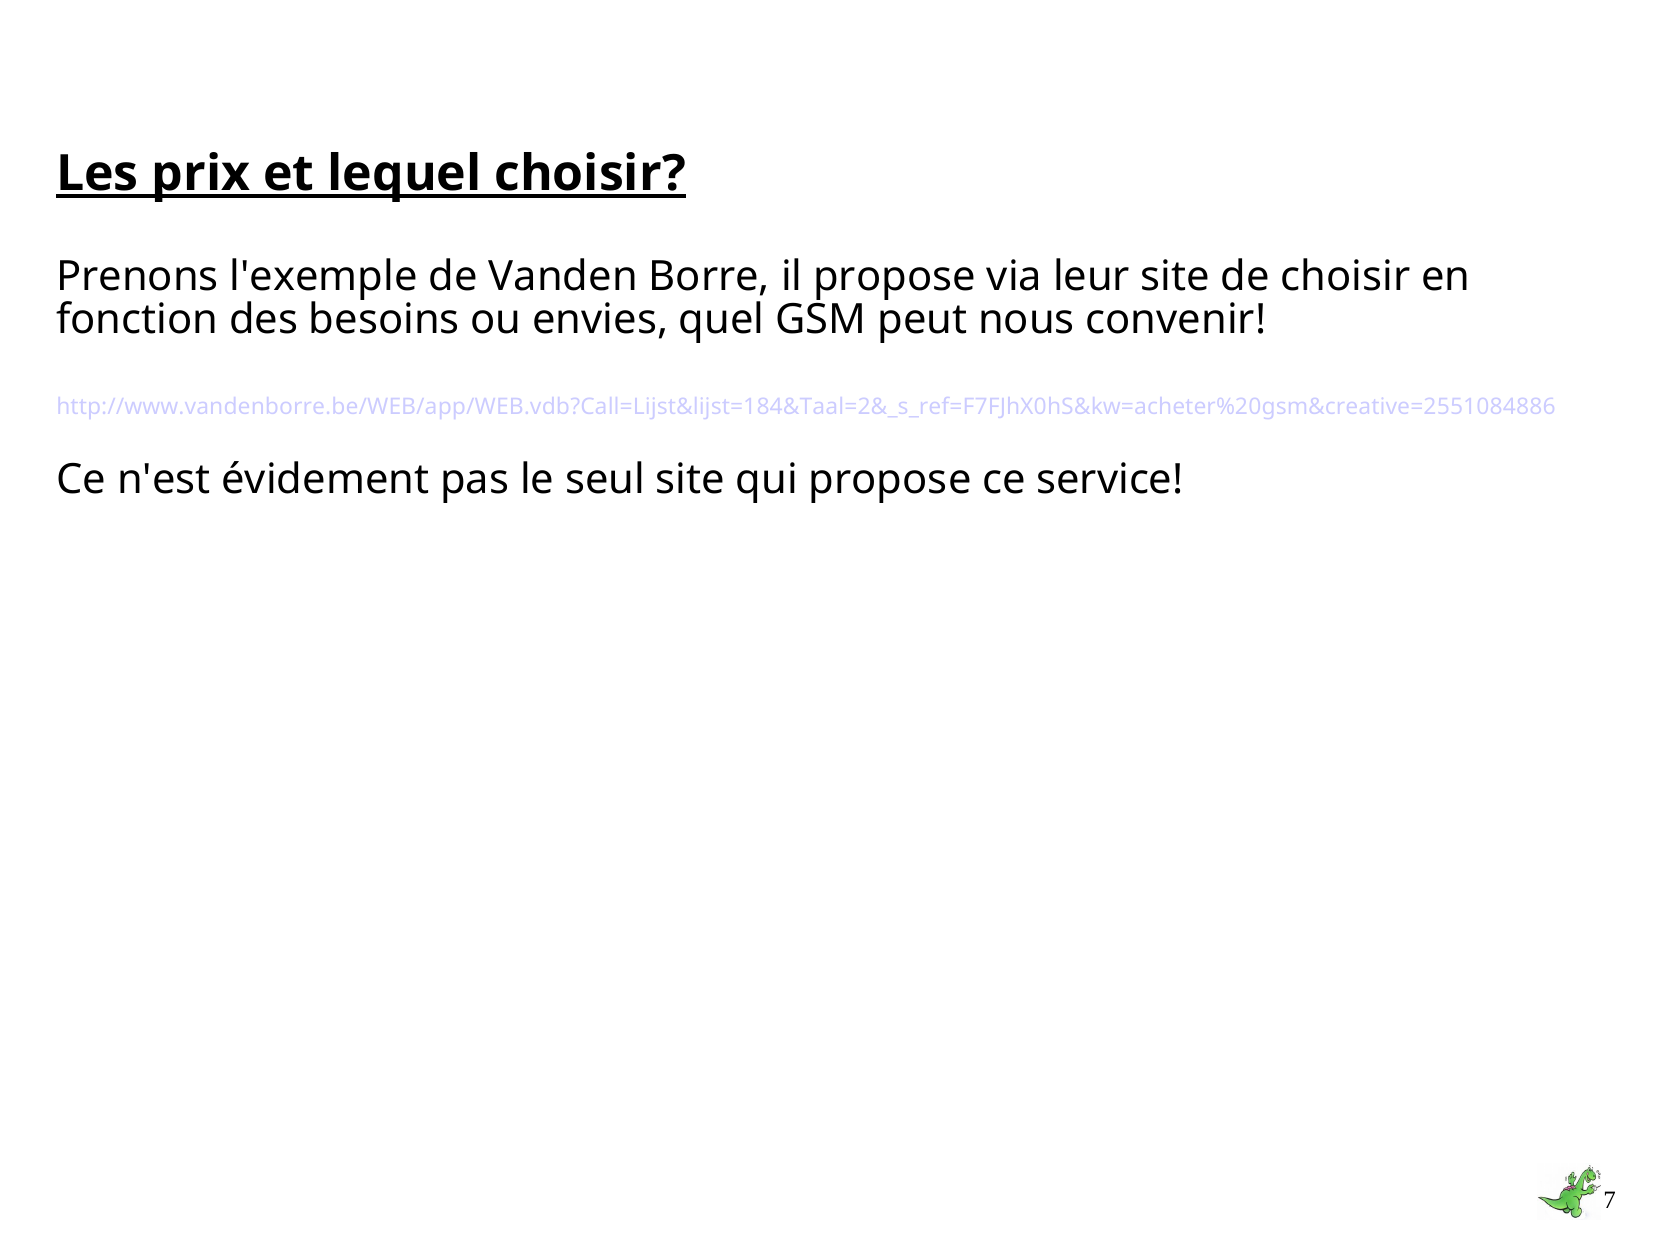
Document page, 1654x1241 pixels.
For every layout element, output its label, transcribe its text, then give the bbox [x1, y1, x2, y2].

text_box Les prix et lequel choisir? Prenons l'exemple de Vanden Borre, il propose via leur site de choisir en fonction des besoins ou envies, quel GSM peut nous convenir! http://www.vandenborre.be/WEB/app/WEB.vdb?Call=Lijst&lijst=184&Taal=2&_s_ref=F7FJhX0hS&kw=acheter%20gsm&creative=2551084886 Ce n'est évidement pas le seul site qui propose ce service! [41, 76, 1577, 501]
text_box 7 [1603, 1186, 1632, 1214]
picture [1537, 1163, 1601, 1220]
